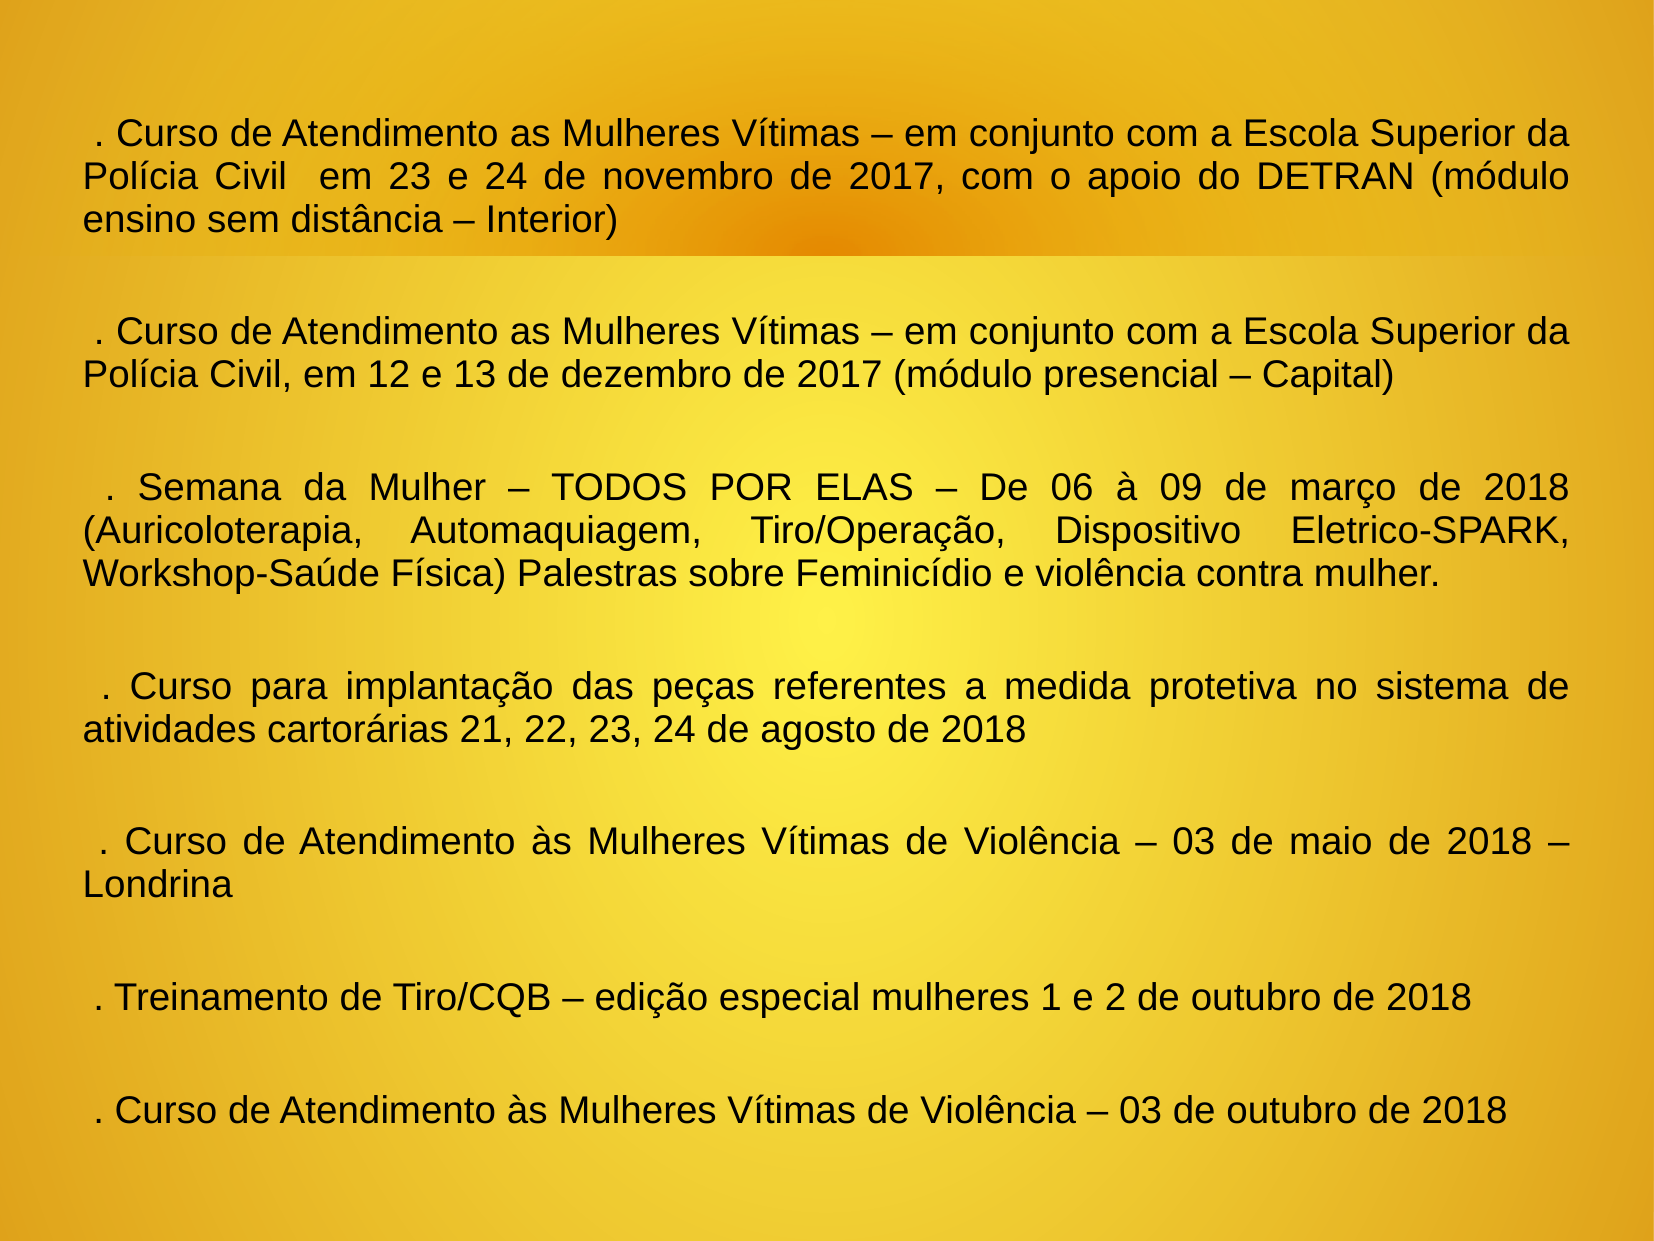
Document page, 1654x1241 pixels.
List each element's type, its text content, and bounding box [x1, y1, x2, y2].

list . Curso de Atendimento as Mulheres Vítimas – em conjunto com a Escola Superior da Polícia Civil em 23 e 24 de novembro de 2017, com o apoio do DETRAN (módulo ensino sem distância – Interior) . Curso de Atendimento as Mulheres Vítimas – em conjunto com a Escola Superior da Polícia Civil, em 12 e 13 de dezembro de 2017 (módulo presencial – Capital) . Semana da Mulher – TODOS POR ELAS – De 06 à 09 de março de 2018 (Auricoloterapia, Automaquiagem, Tiro/Operação, Dispositivo Eletrico-SPARK, Workshop-Saúde Física) Palestras sobre Feminicídio e violência contra mulher. . Curso para implantação das peças referentes a medida protetiva no sistema de atividades cartorárias 21, 22, 23, 24 de agosto de 2018 . Curso de Atendimento às Mulheres Vítimas de Violência – 03 de maio de 2018 – Londrina . Treinamento de Tiro/CQB – edição especial mulheres 1 e 2 de outubro de 2018 . Curso de Atendimento às Mulheres Vítimas de Violência – 03 de outubro de 2018 [82, 111, 1571, 1170]
